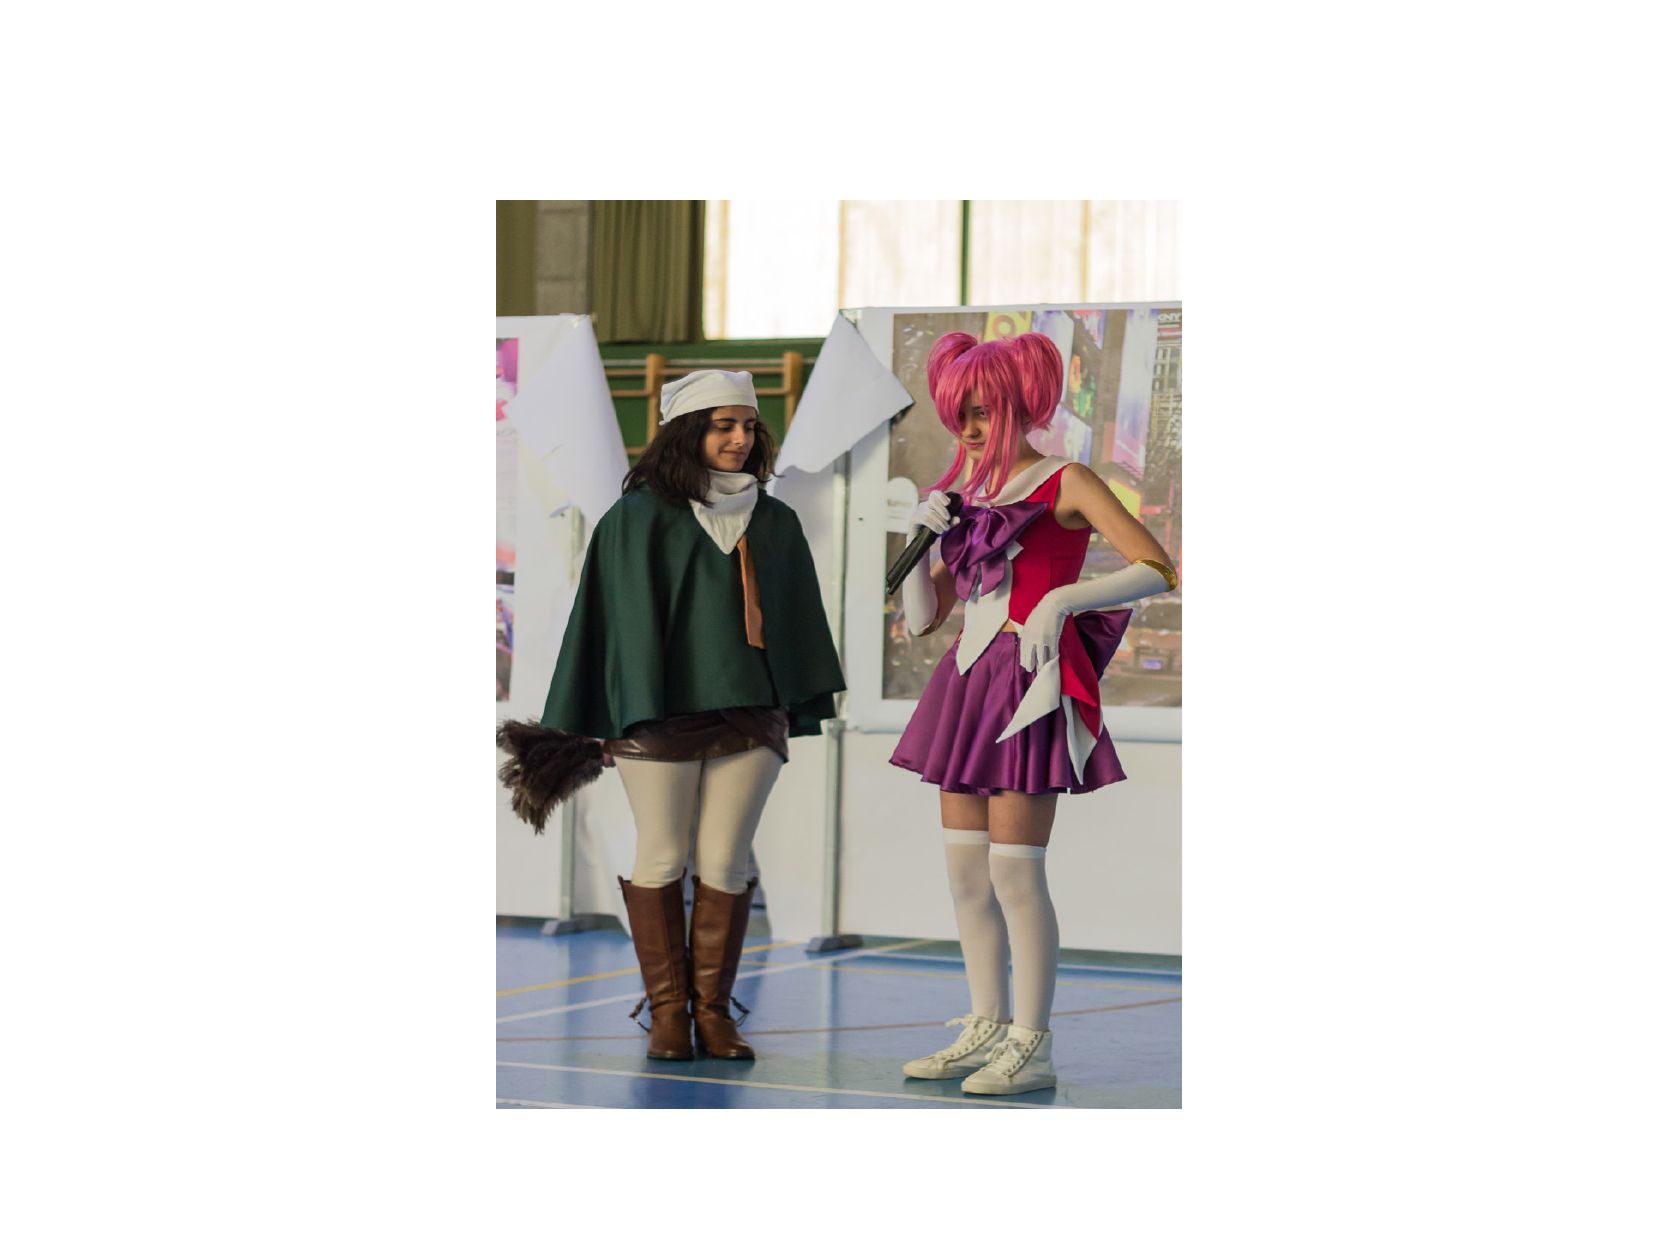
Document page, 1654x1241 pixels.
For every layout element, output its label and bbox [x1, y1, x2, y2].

picture [496, 200, 1182, 1109]
